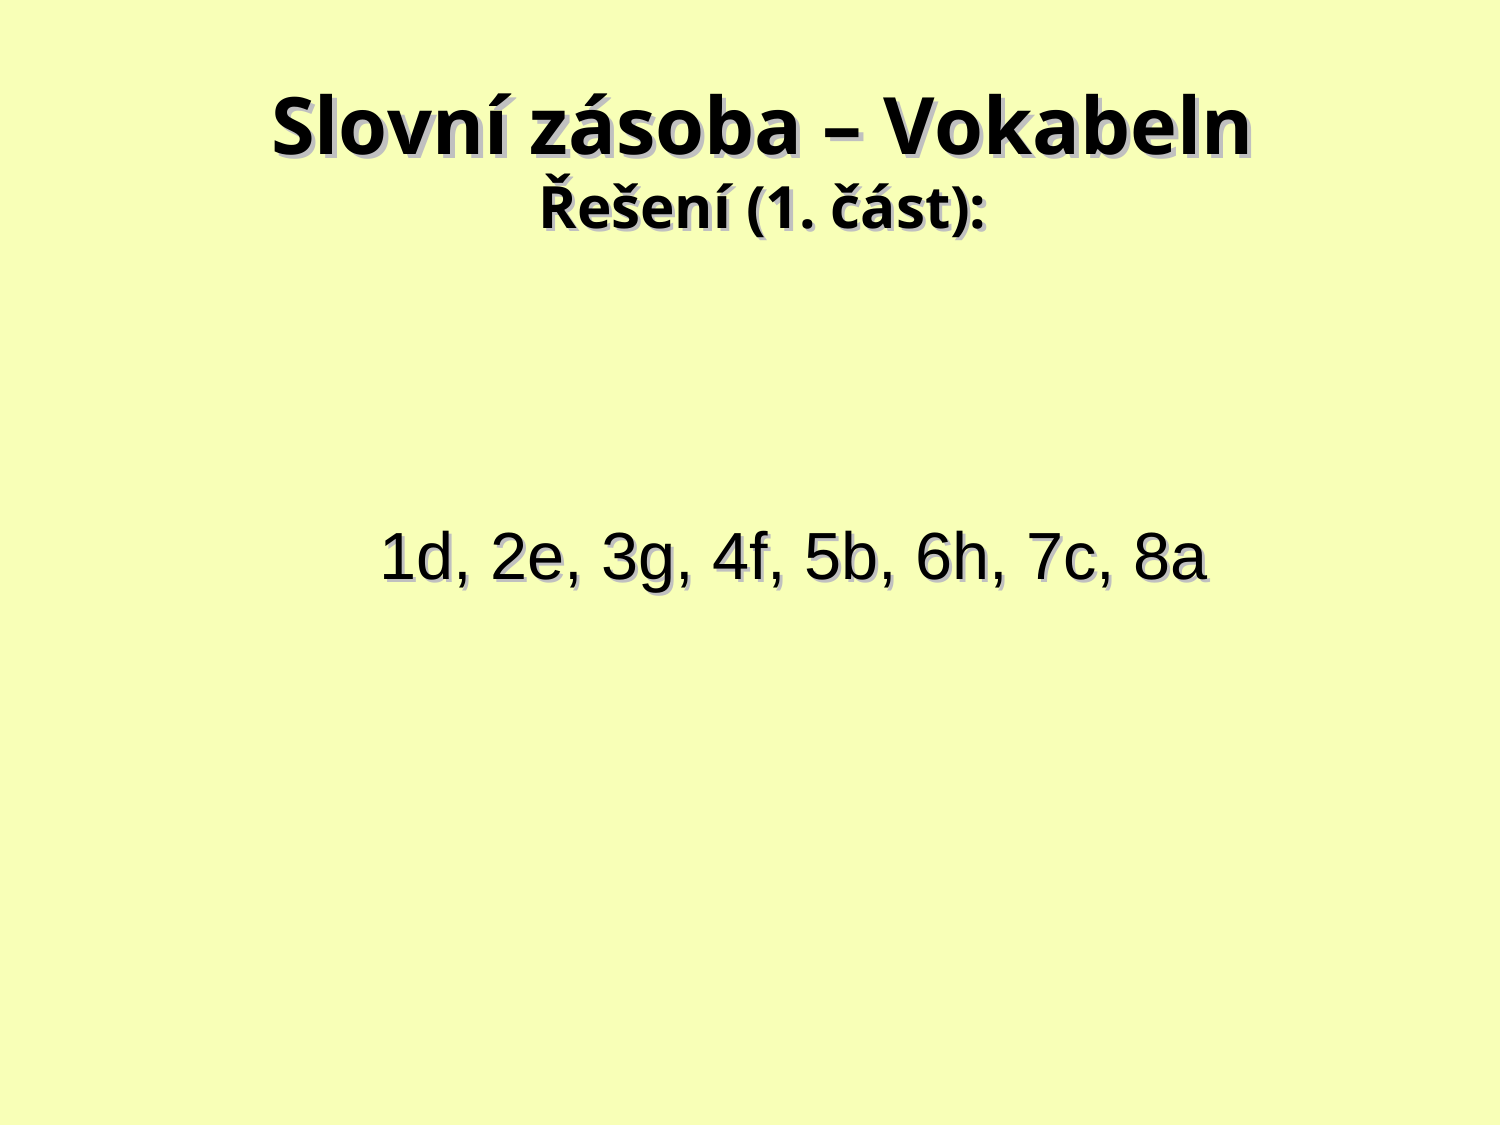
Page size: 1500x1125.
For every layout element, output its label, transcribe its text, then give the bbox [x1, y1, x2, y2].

list 1d, 2e, 3g, 4f, 5b, 6h, 7c, 8a [137, 312, 1451, 1000]
title Slovní zásoba – Vokabeln Řešení (1. část): [75, 40, 1451, 276]
